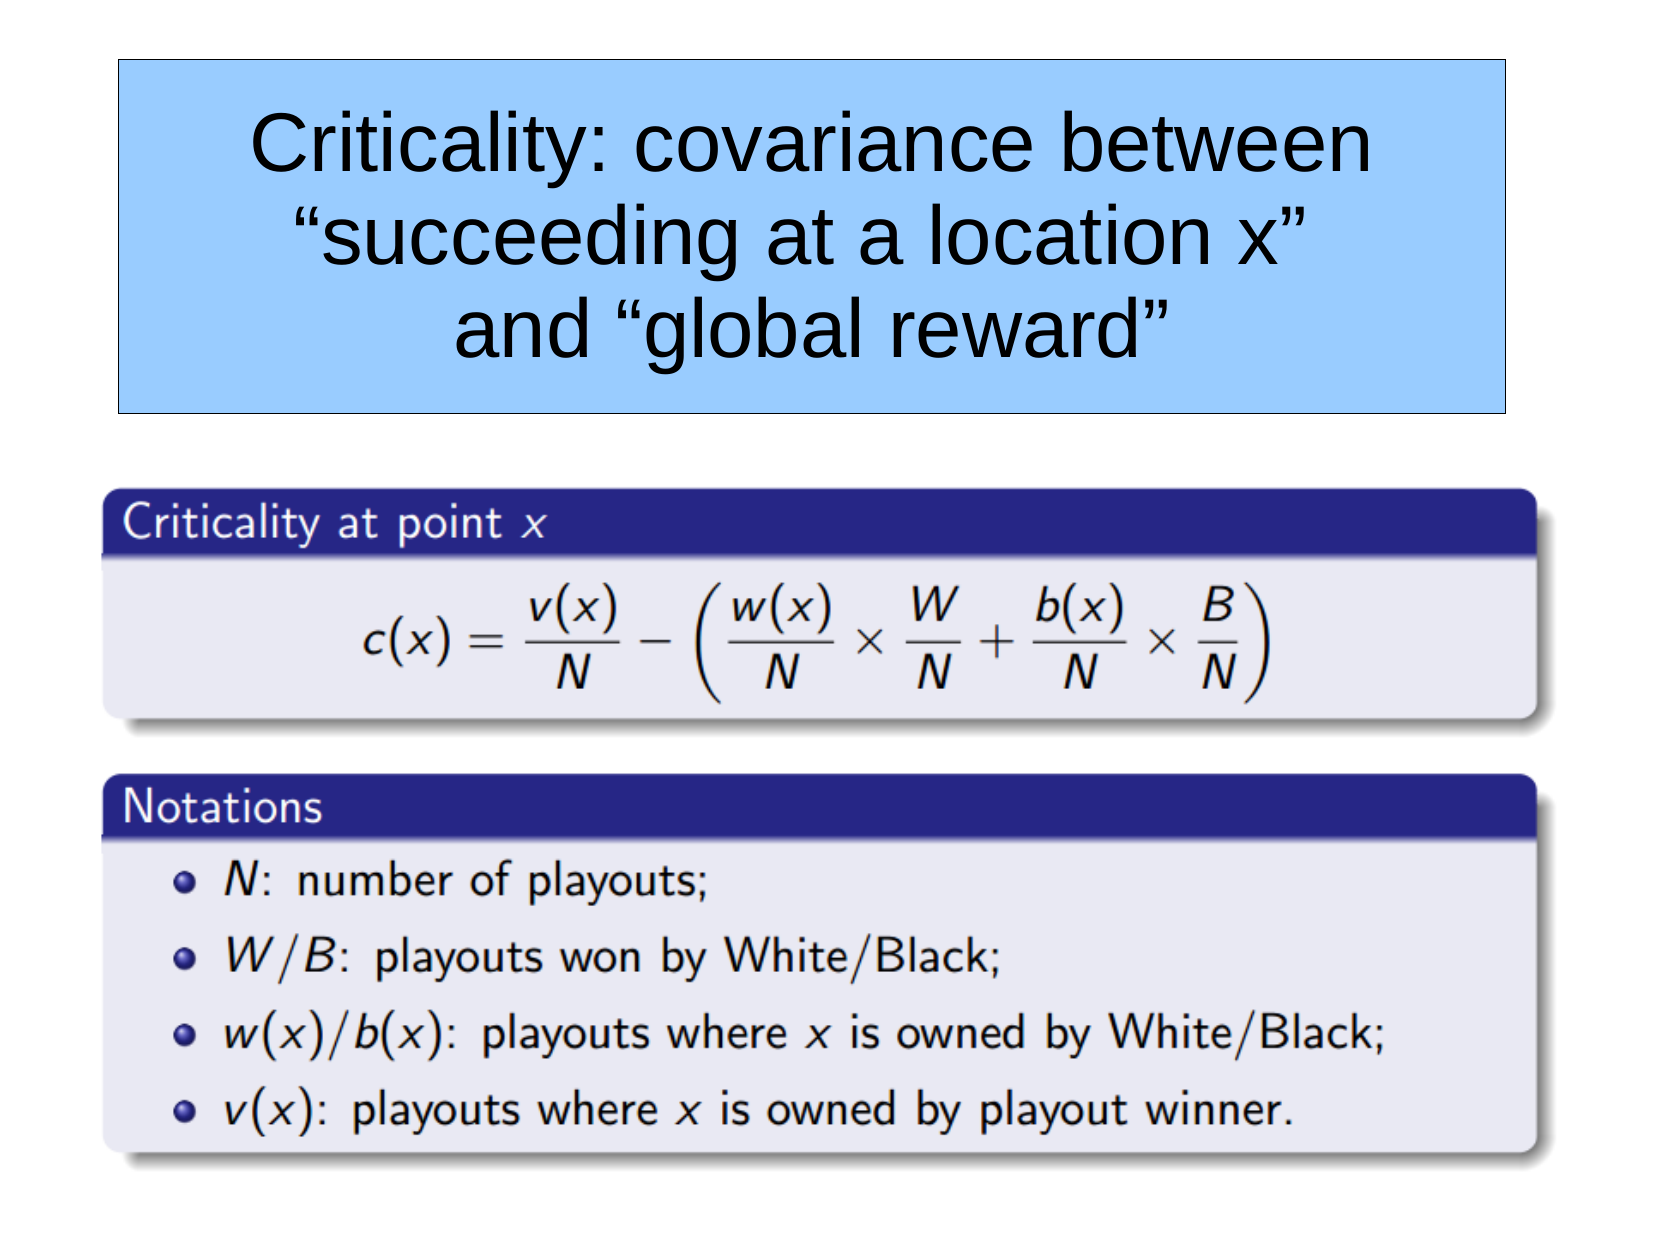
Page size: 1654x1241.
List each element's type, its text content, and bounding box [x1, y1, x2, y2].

text_box Criticality: covariance between “succeeding at a location x” and “global reward” [118, 59, 1506, 414]
picture [88, 472, 1565, 1182]
